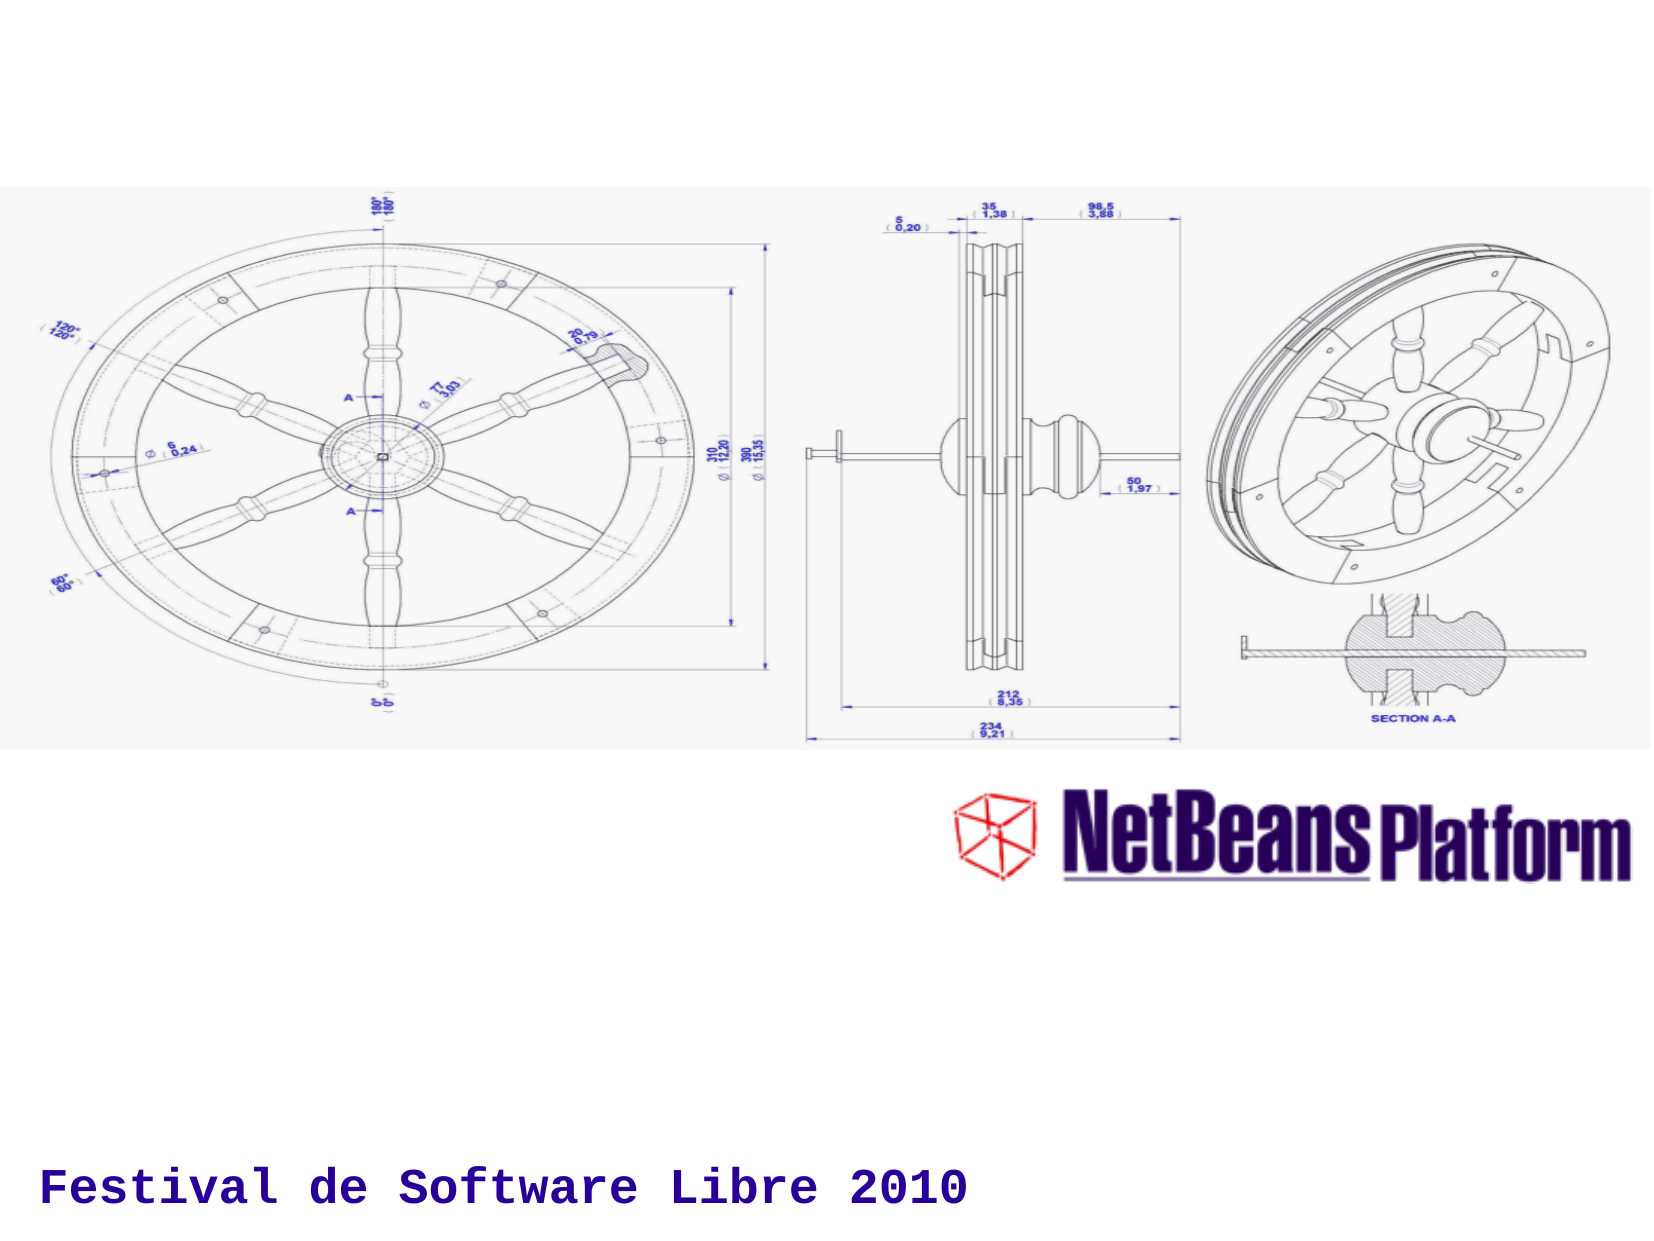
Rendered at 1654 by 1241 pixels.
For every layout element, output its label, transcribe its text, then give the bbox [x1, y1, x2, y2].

picture [0, 187, 1651, 751]
text_box Festival de Software Libre 2010 [23, 1154, 984, 1227]
picture [951, 788, 1633, 885]
